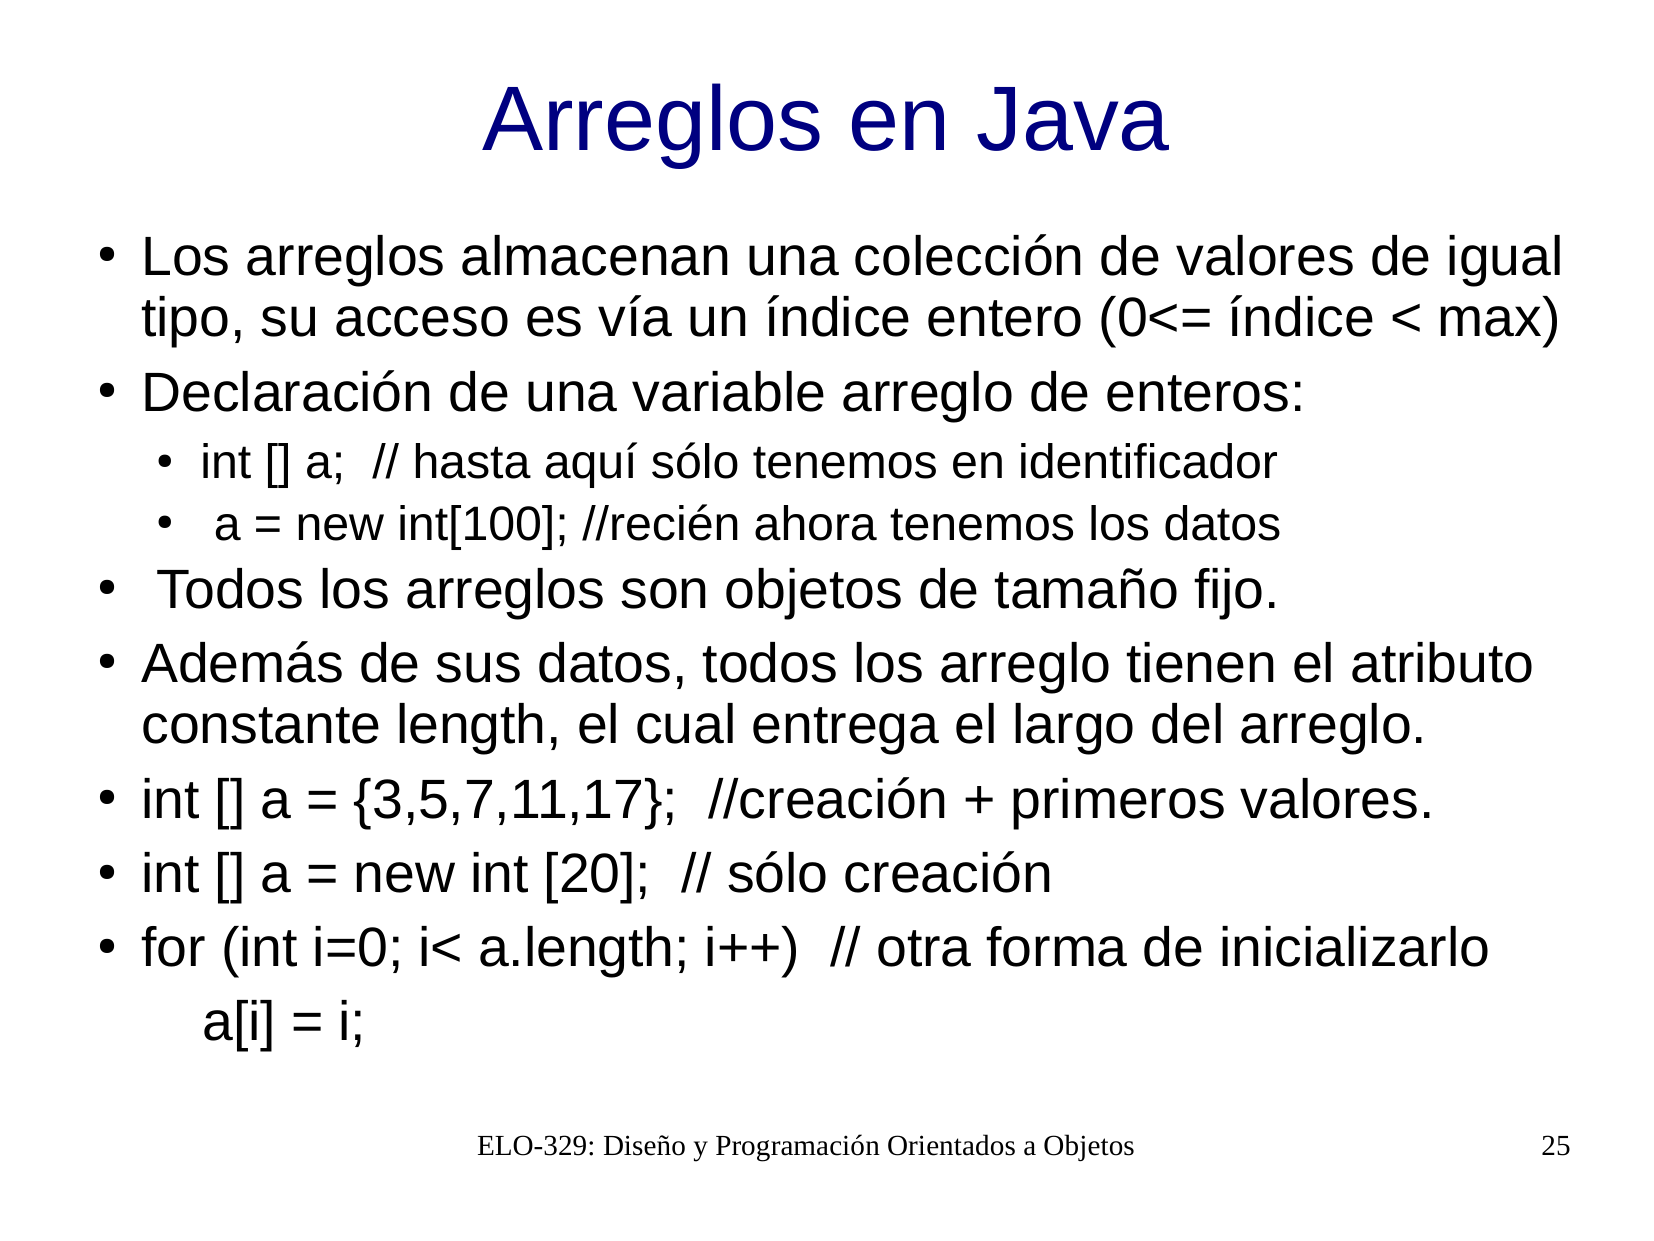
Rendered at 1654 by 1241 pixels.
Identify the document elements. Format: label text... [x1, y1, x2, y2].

title Arreglos en Java [82, 49, 1571, 188]
list Los arreglos almacenan una colección de valores de igual tipo, su acceso es vía un índice entero (0<= índice < max) Declaración de una variable arreglo de enteros: int [] a; // hasta aquí sólo tenemos en identificador a = new int[100]; //recién ahora tenemos los datos Todos los arreglos son objetos de tamaño fijo. Además de sus datos, todos los arreglo tienen el atributo constante length, el cual entrega el largo del arreglo. int [] a = {3,5,7,11,17}; //creación + primeros valores. int [] a = new int [20]; // sólo creación for (int i=0; i< a.length; i++) // otra forma de inicializarlo a[i] = i; [82, 225, 1571, 1126]
